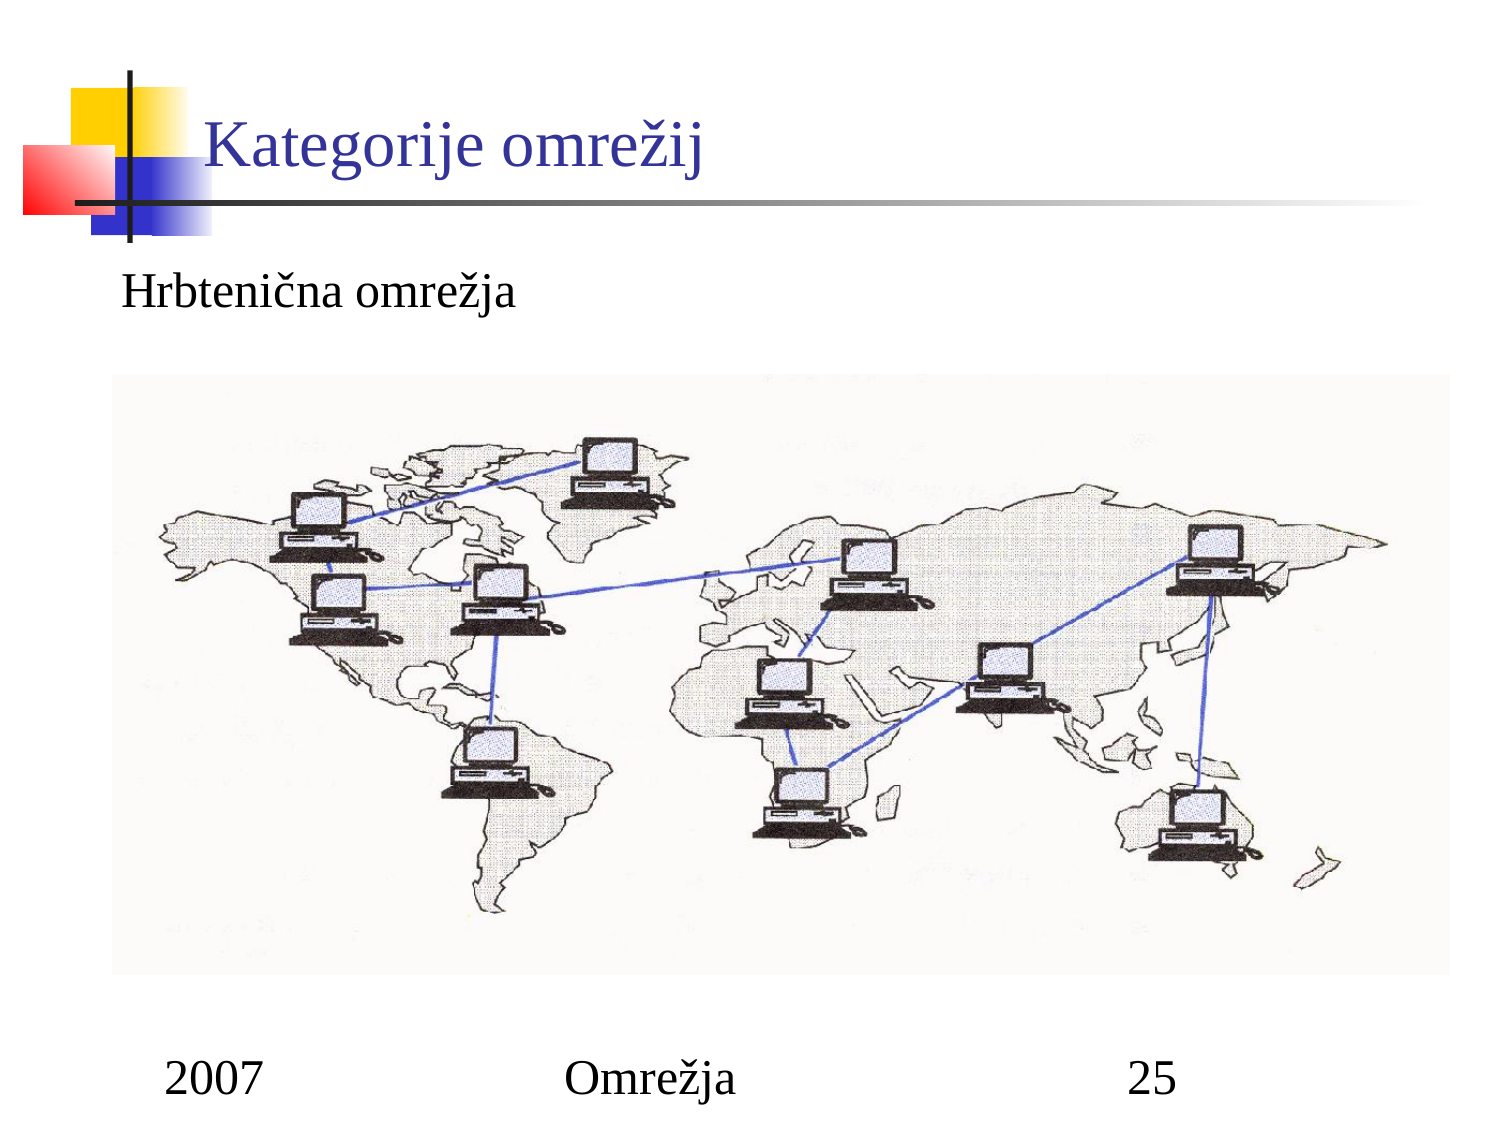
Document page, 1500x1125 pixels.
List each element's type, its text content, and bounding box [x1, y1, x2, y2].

picture [112, 374, 1450, 975]
title Kategorije omrežij [188, 92, 1468, 188]
list Hrbtenična omrežja [50, 249, 1469, 351]
